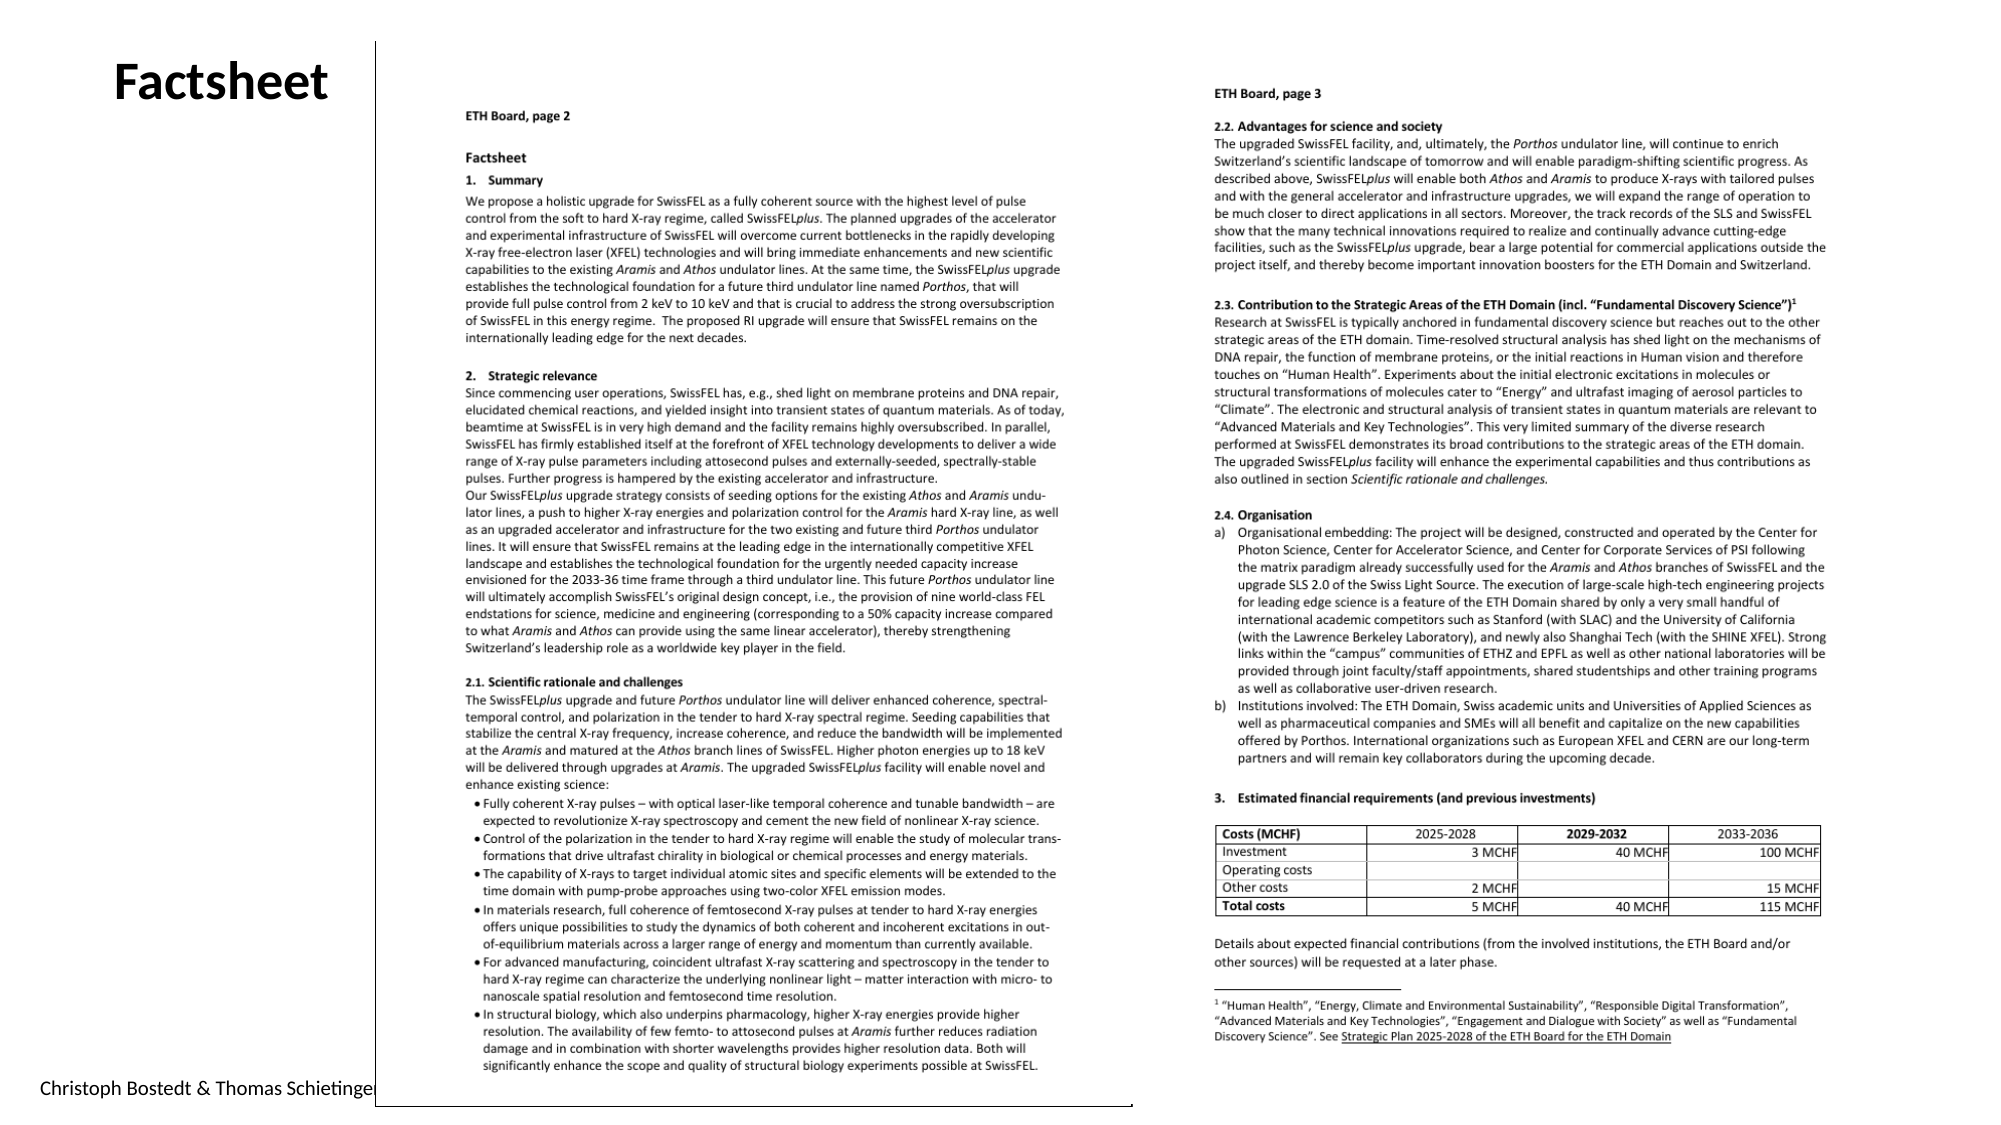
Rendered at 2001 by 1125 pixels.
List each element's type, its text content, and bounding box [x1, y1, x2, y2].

title Factsheet [114, 45, 375, 118]
picture [375, 17, 1894, 1107]
